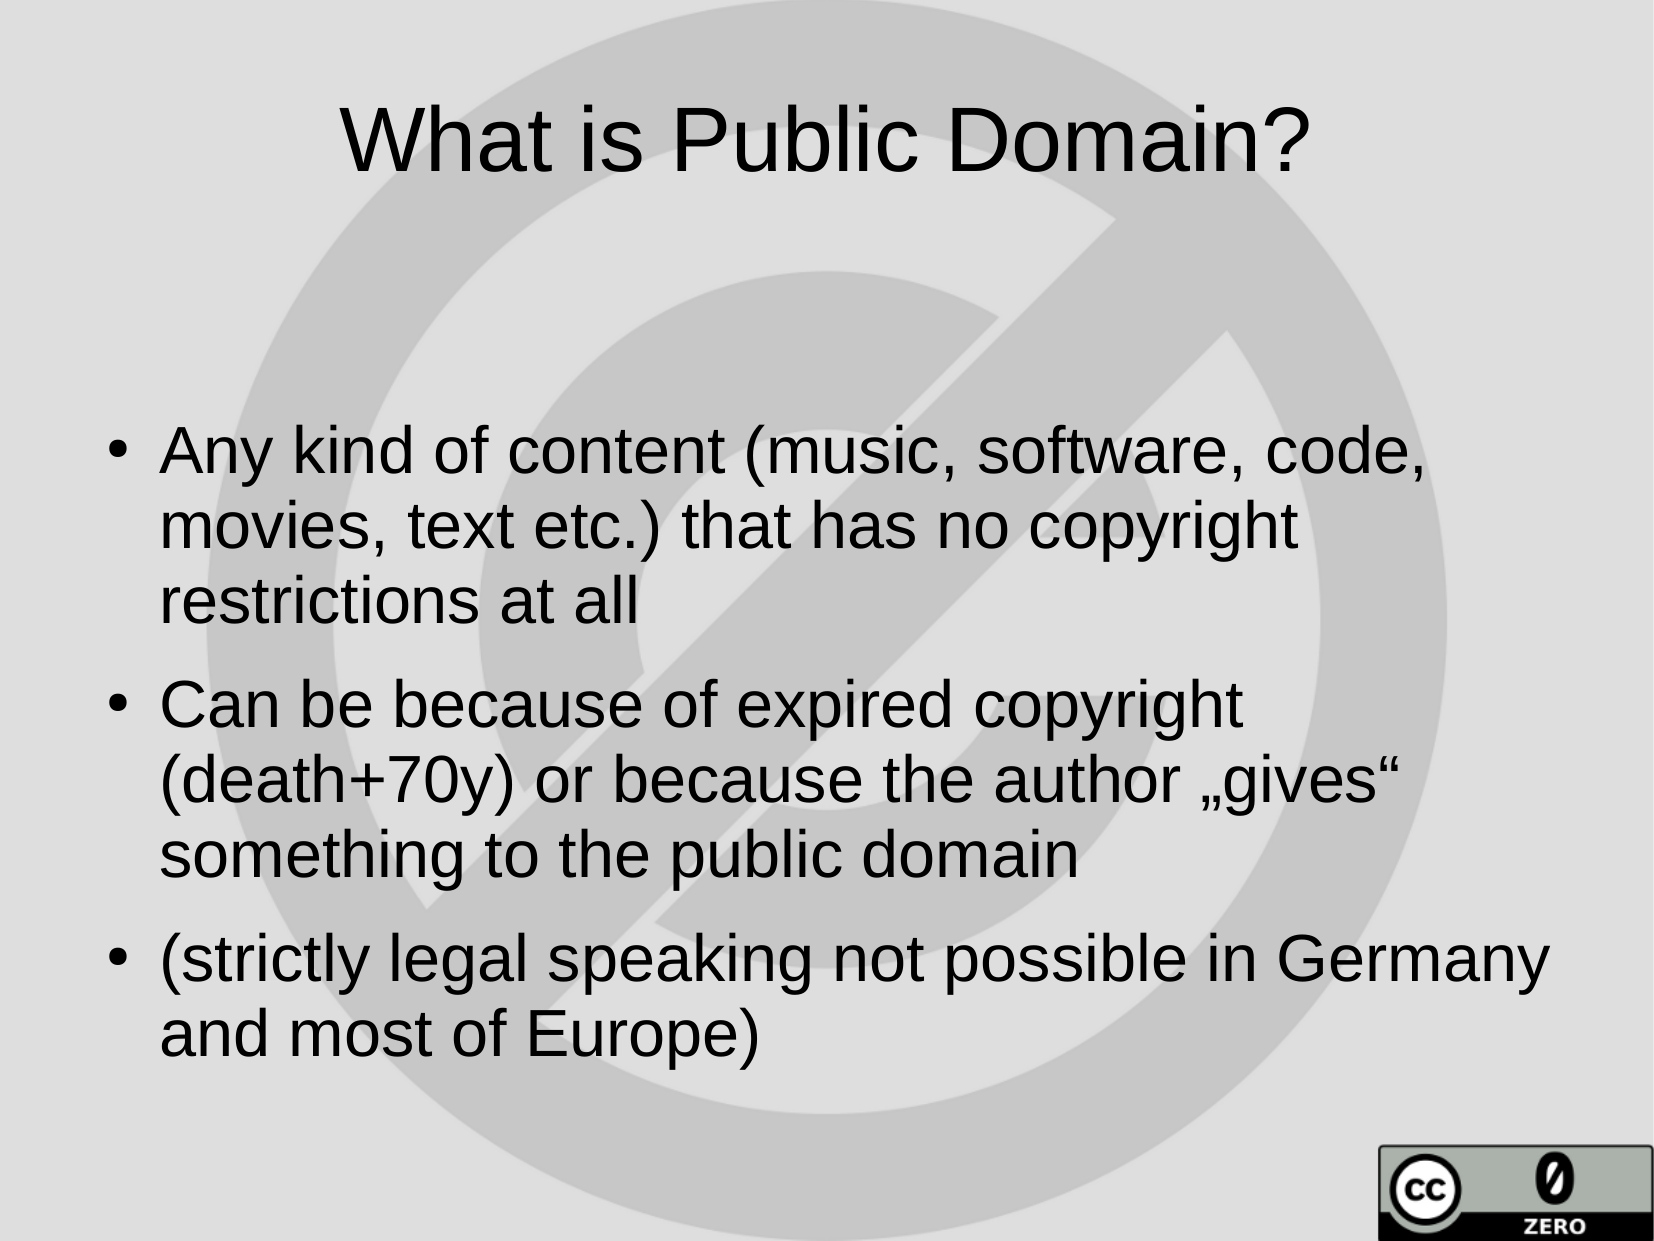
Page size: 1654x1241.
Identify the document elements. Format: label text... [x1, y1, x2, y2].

picture [0, 0, 1654, 1241]
title What is Public Domain? [59, 68, 1595, 212]
list Any kind of content (music, software, code, movies, text etc.) that has no copyright restrictions at all Can be because of expired copyright (death+70y) or because the author „gives“ something to the public domain (strictly legal speaking not possible in Germany and most of Europe) [88, 413, 1571, 1094]
